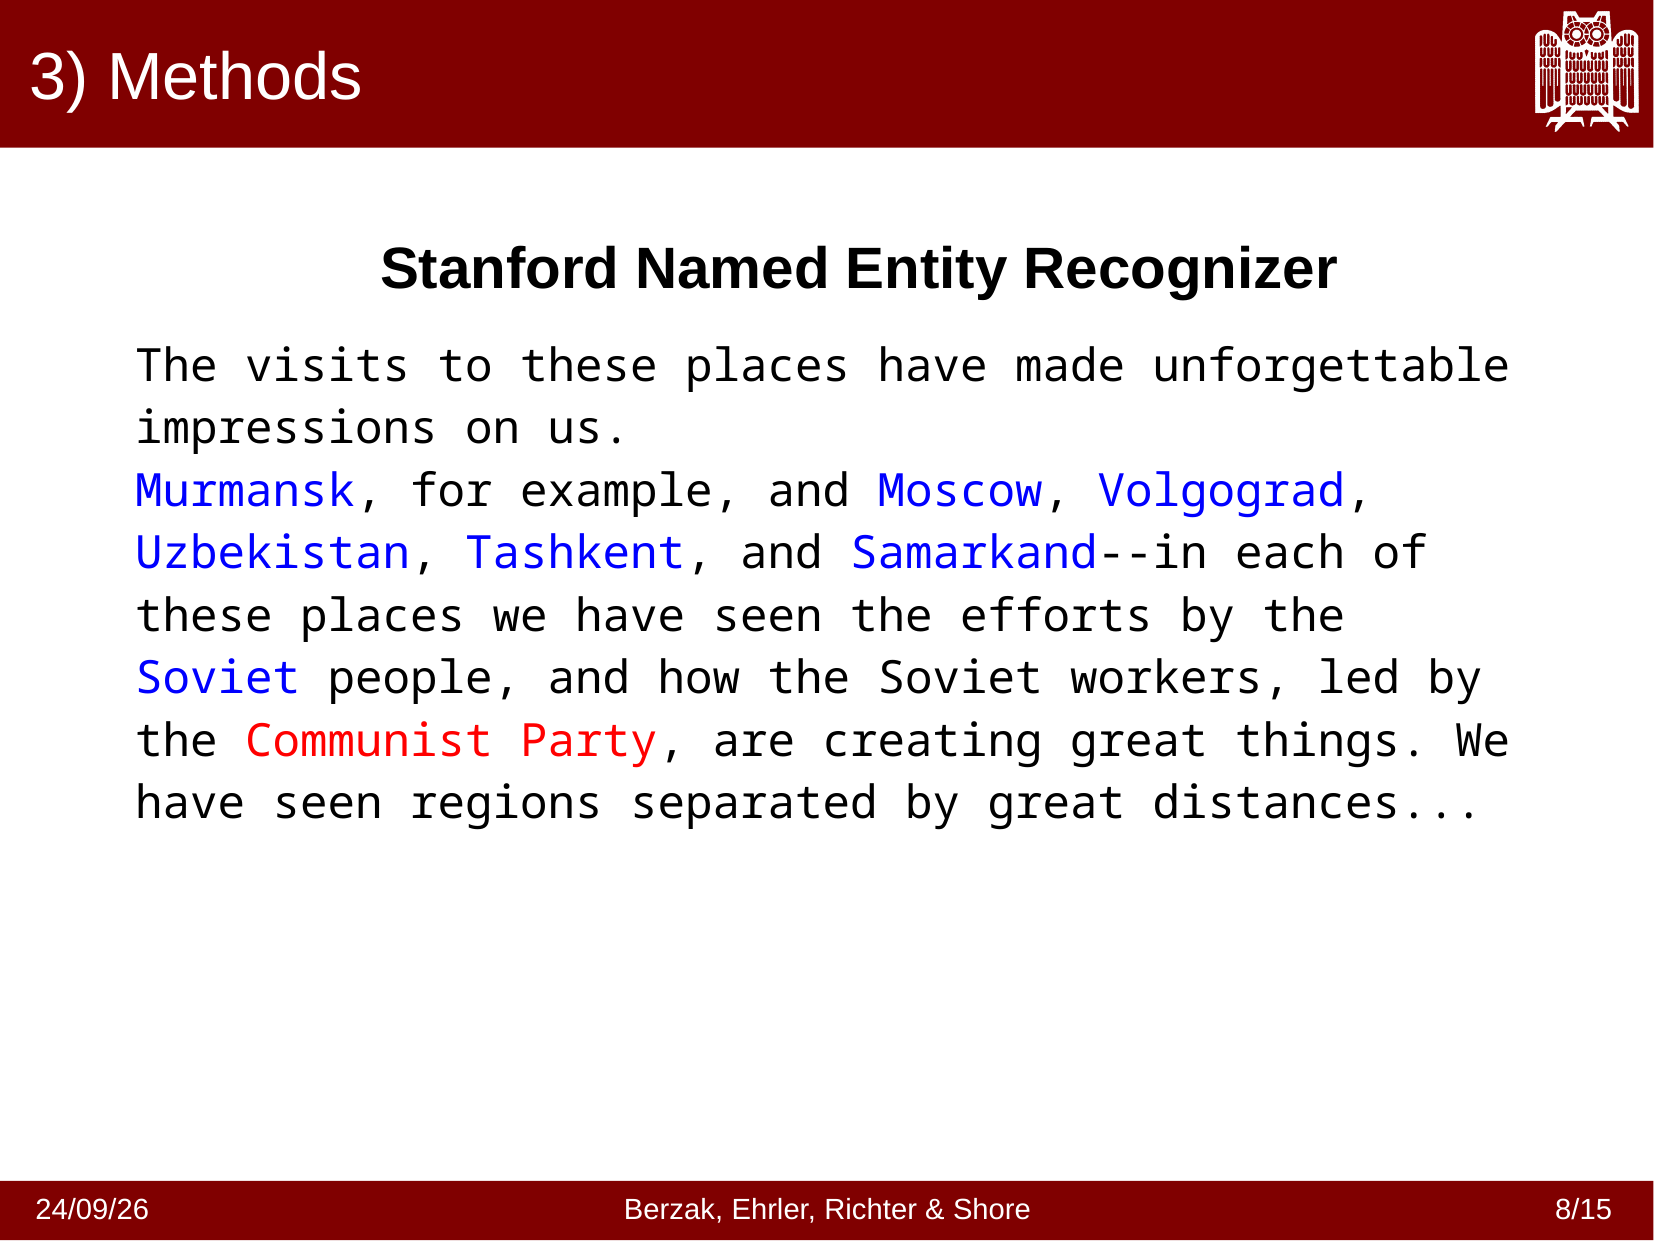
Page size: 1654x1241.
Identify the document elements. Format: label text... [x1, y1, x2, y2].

text_box The visits to these places have made unforgettable impressions on us. Murmansk, for example, and Moscow, Volgograd, Uzbekistan, Tashkent, and Samarkand--in each of these places we have seen the efforts by the Soviet people, and how the Soviet workers, led by the Communist Party, are creating great things. We have seen regions separated by great distances... [120, 324, 1534, 1054]
title 3) Methods [29, 17, 1506, 136]
picture [1535, 11, 1639, 132]
text_box Stanford Named Entity Recognizer [365, 228, 1354, 309]
